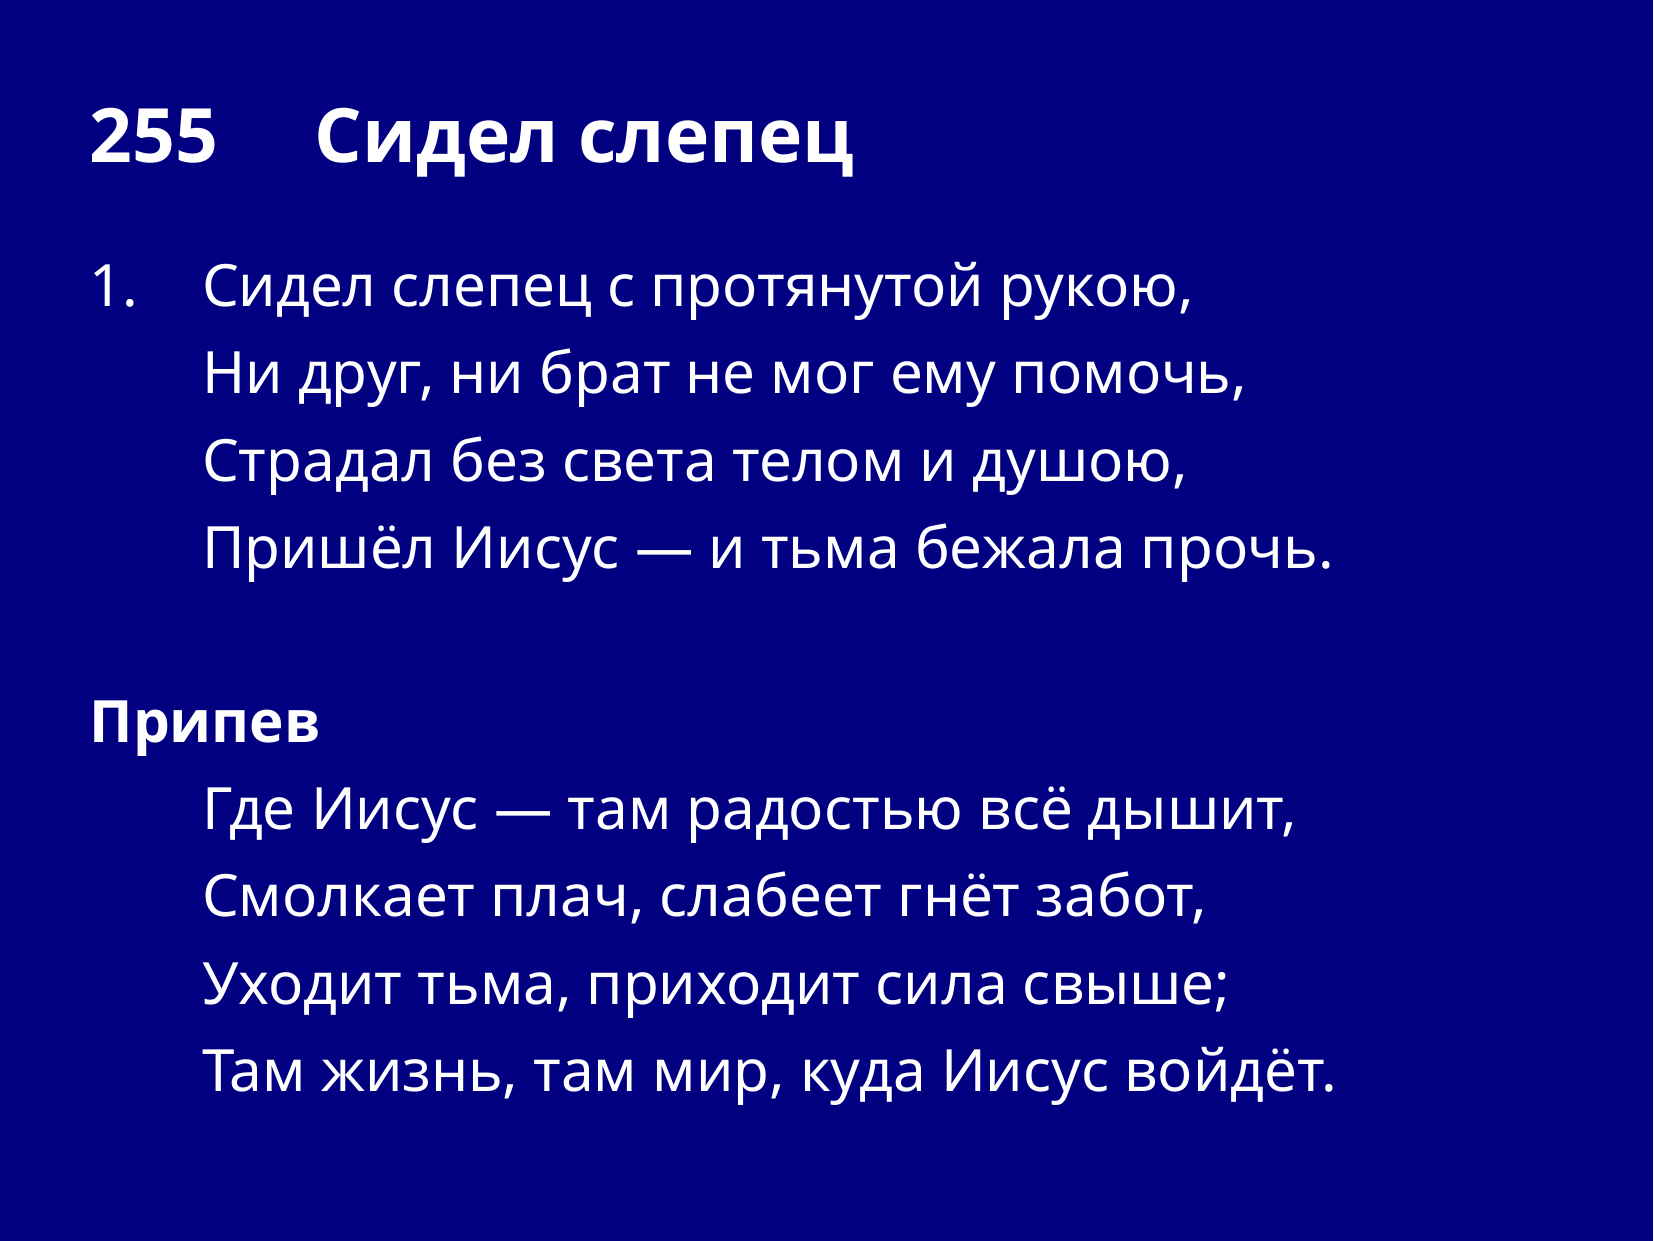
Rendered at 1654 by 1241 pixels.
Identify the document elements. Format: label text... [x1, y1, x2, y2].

text_box 255 Сидел слепец [75, 75, 1576, 188]
text_box 1. Сидел слепец с протянутой рукою, Ни друг, ни брат не мог ему помочь, Страдал без света телом и душою, Пришёл Иисус — и тьма бежала прочь. Припев Где Иисус — там радостью всё дышит, Смолкает плач, слабеет гнёт забот, Уходит тьма, приходит сила свыше; Там жизнь, там мир, куда Иисус войдёт. [75, 188, 1576, 1163]
